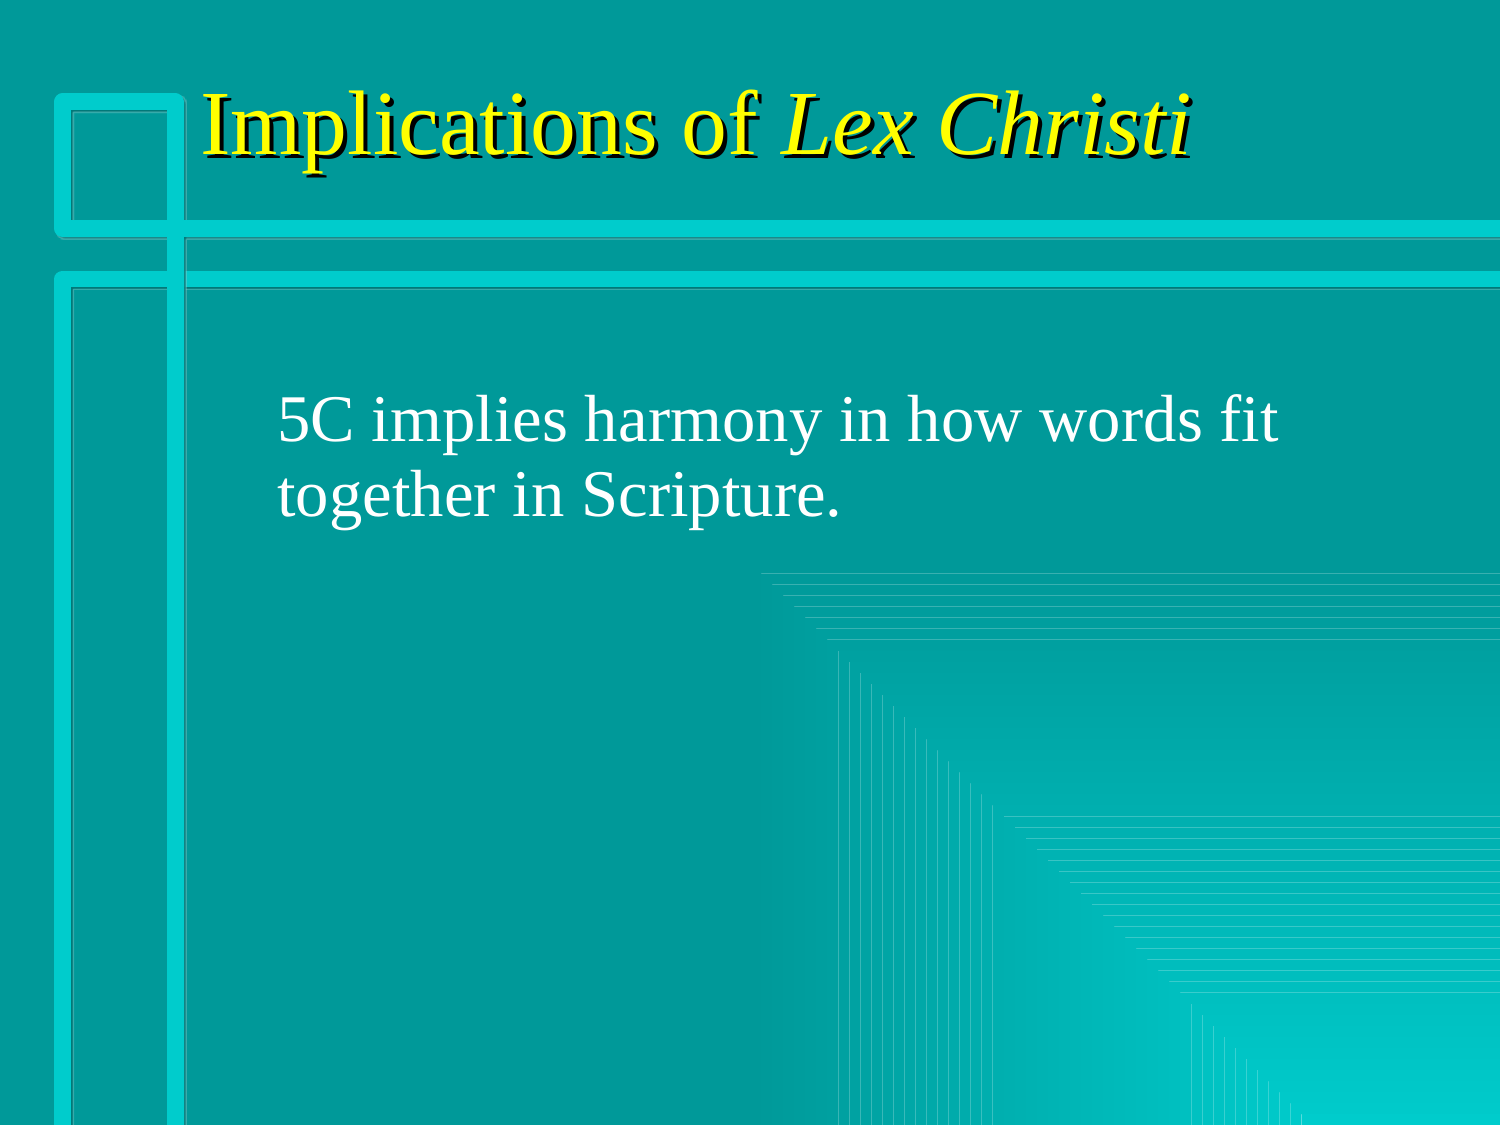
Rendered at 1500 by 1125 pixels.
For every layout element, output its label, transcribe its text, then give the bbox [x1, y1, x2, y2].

text_box 5C implies harmony in how words fit together in Scripture. [262, 375, 1351, 538]
title Implications of Lex Christi [200, 34, 1476, 213]
